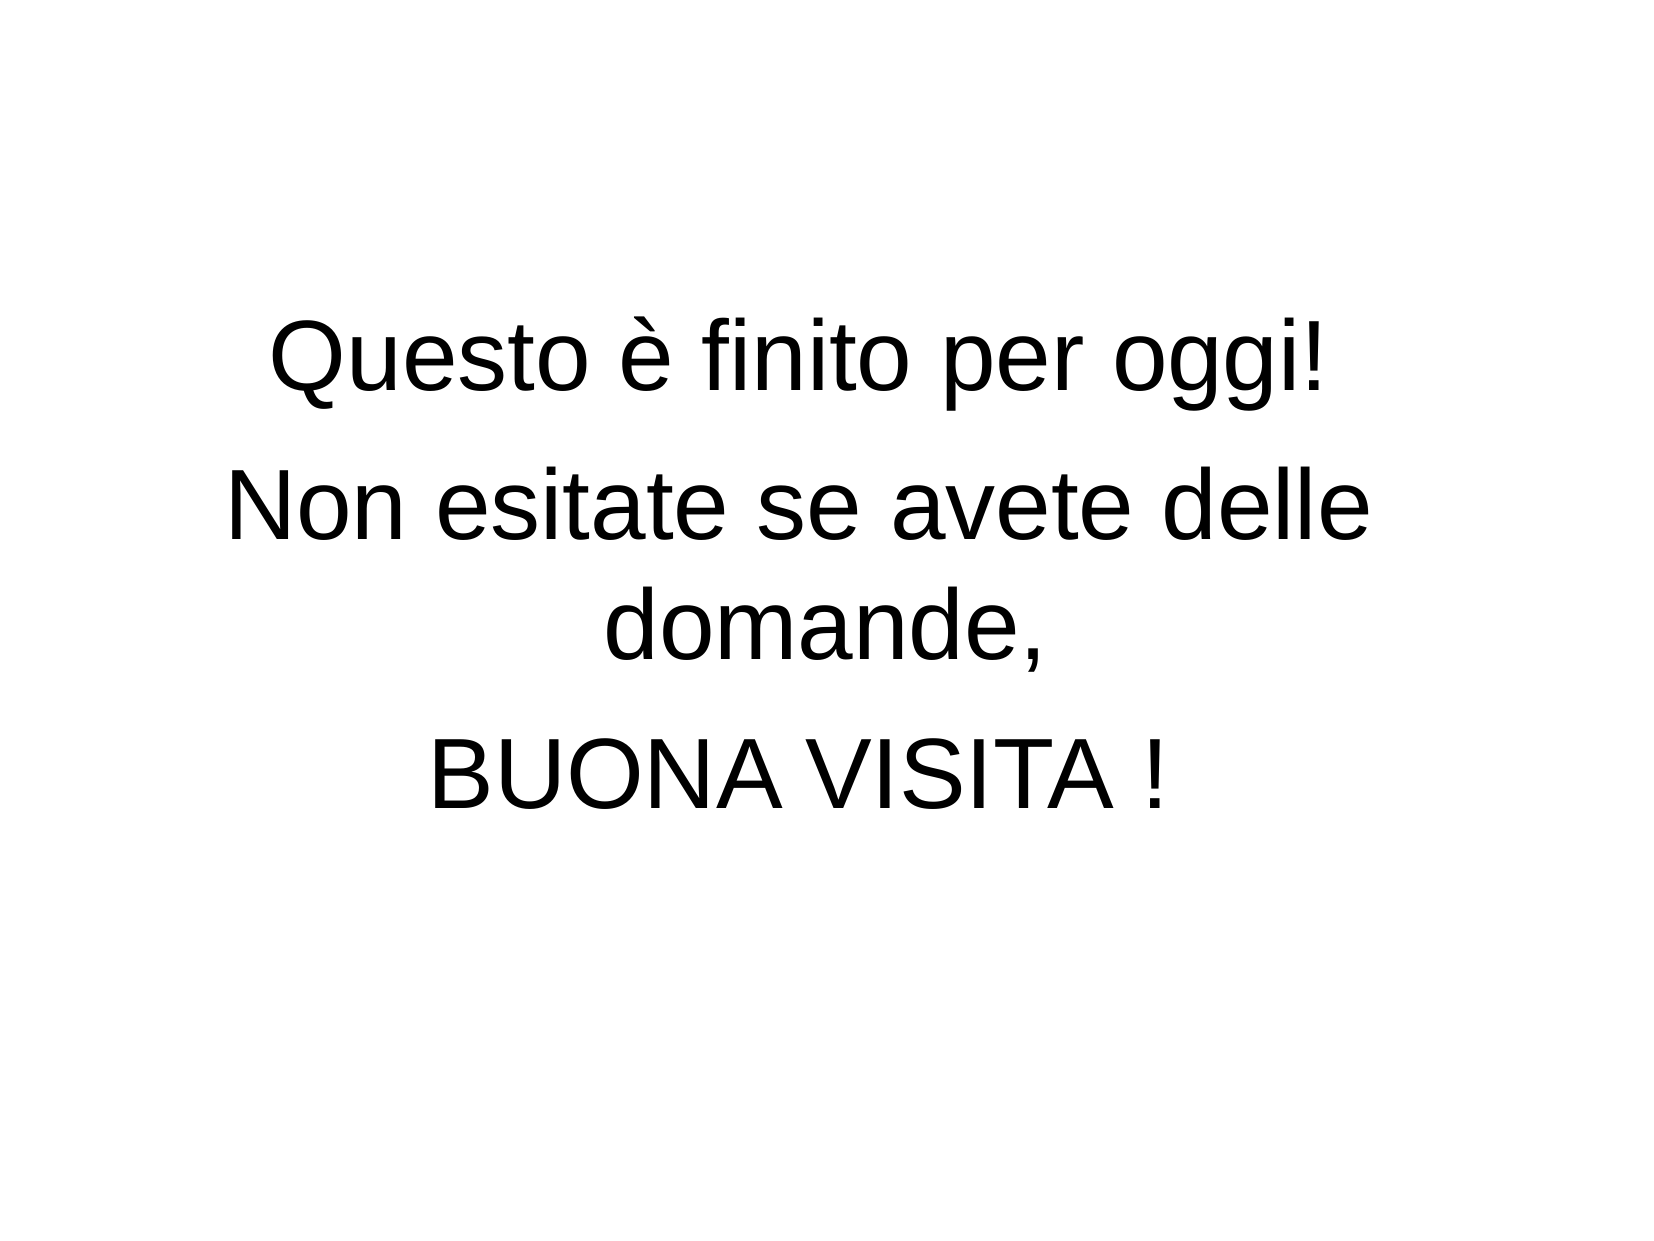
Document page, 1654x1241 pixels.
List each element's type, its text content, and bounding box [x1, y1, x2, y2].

list Questo è finito per oggi! Non esitate se avete delle domande, BUONA VISITA ! [82, 70, 1571, 1109]
